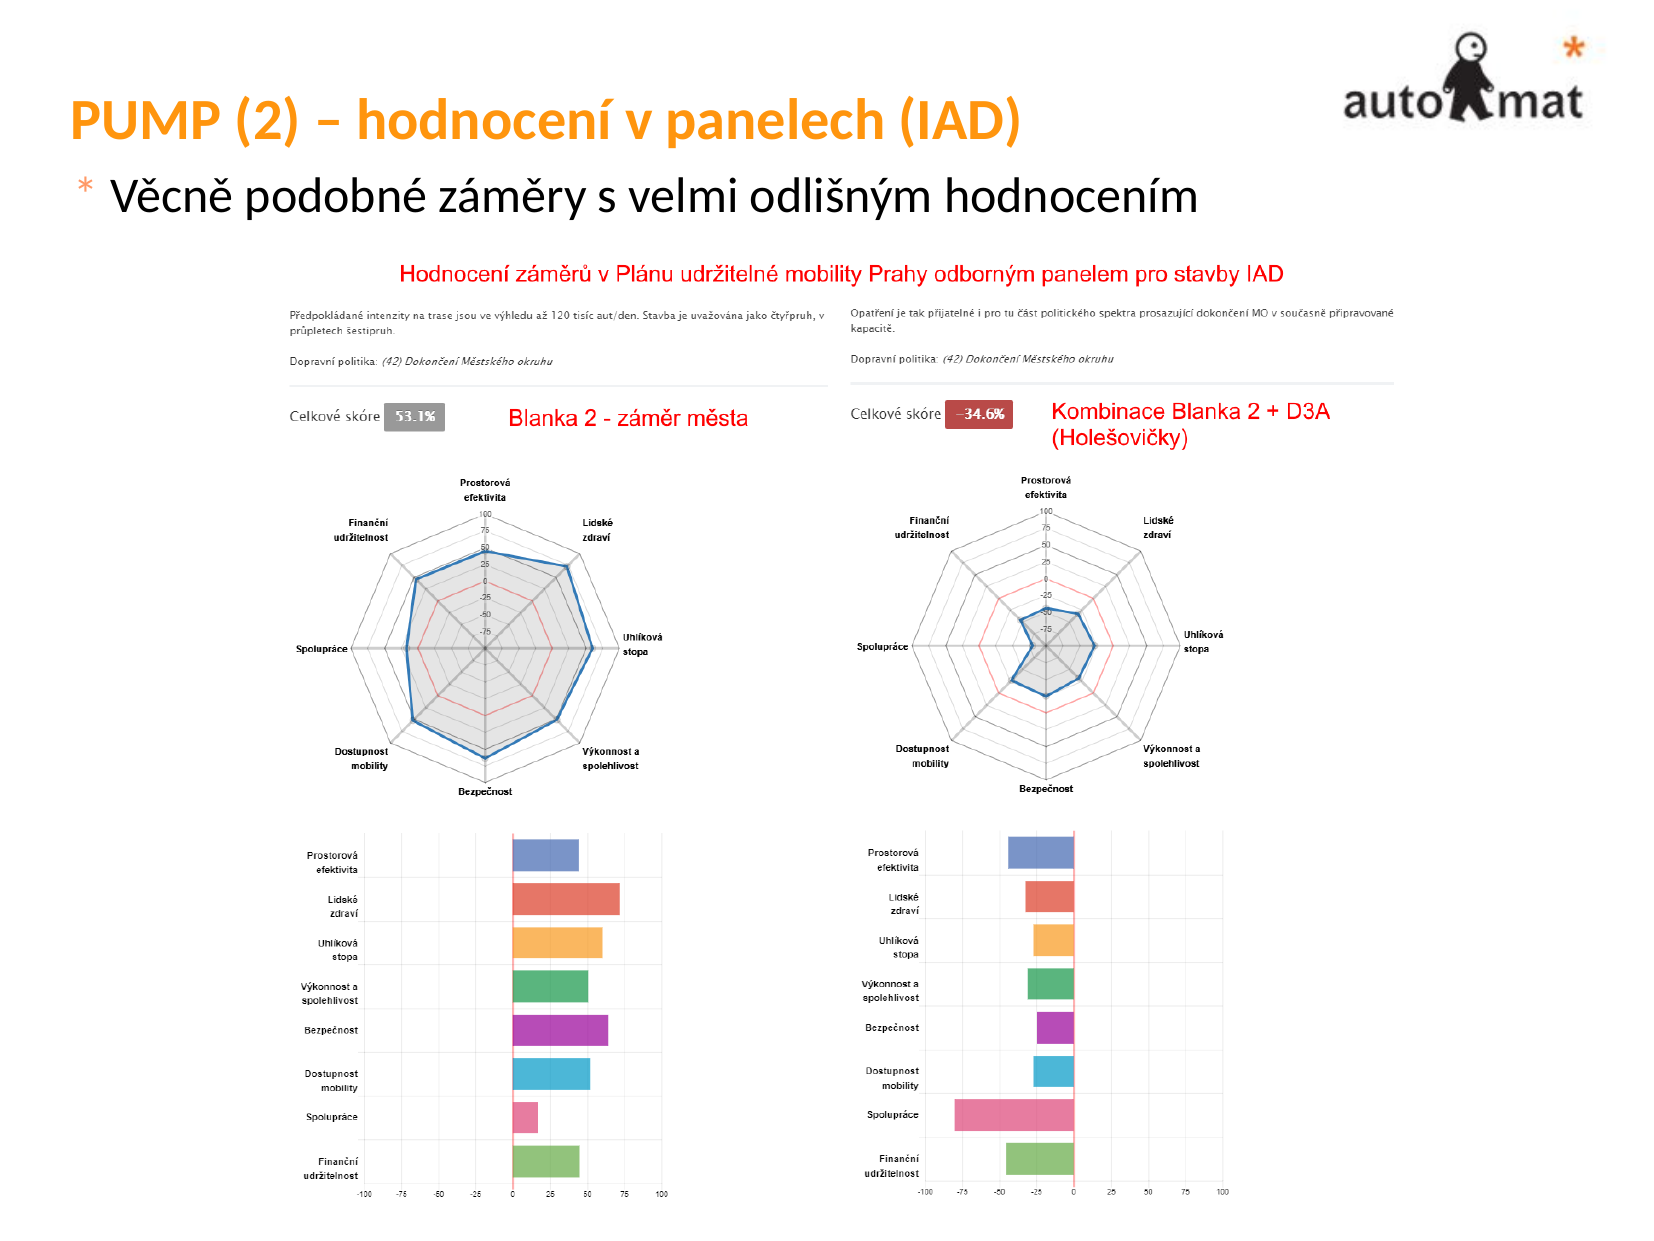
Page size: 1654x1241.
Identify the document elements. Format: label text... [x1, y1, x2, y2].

picture [278, 248, 1405, 1241]
text_box PUMP (2) – hodnocení v panelech (IAD) [70, 82, 1536, 153]
picture [1300, 0, 1636, 151]
text_box * Věcně podobné záměry s velmi odlišným hodnocením [59, 153, 1571, 1182]
